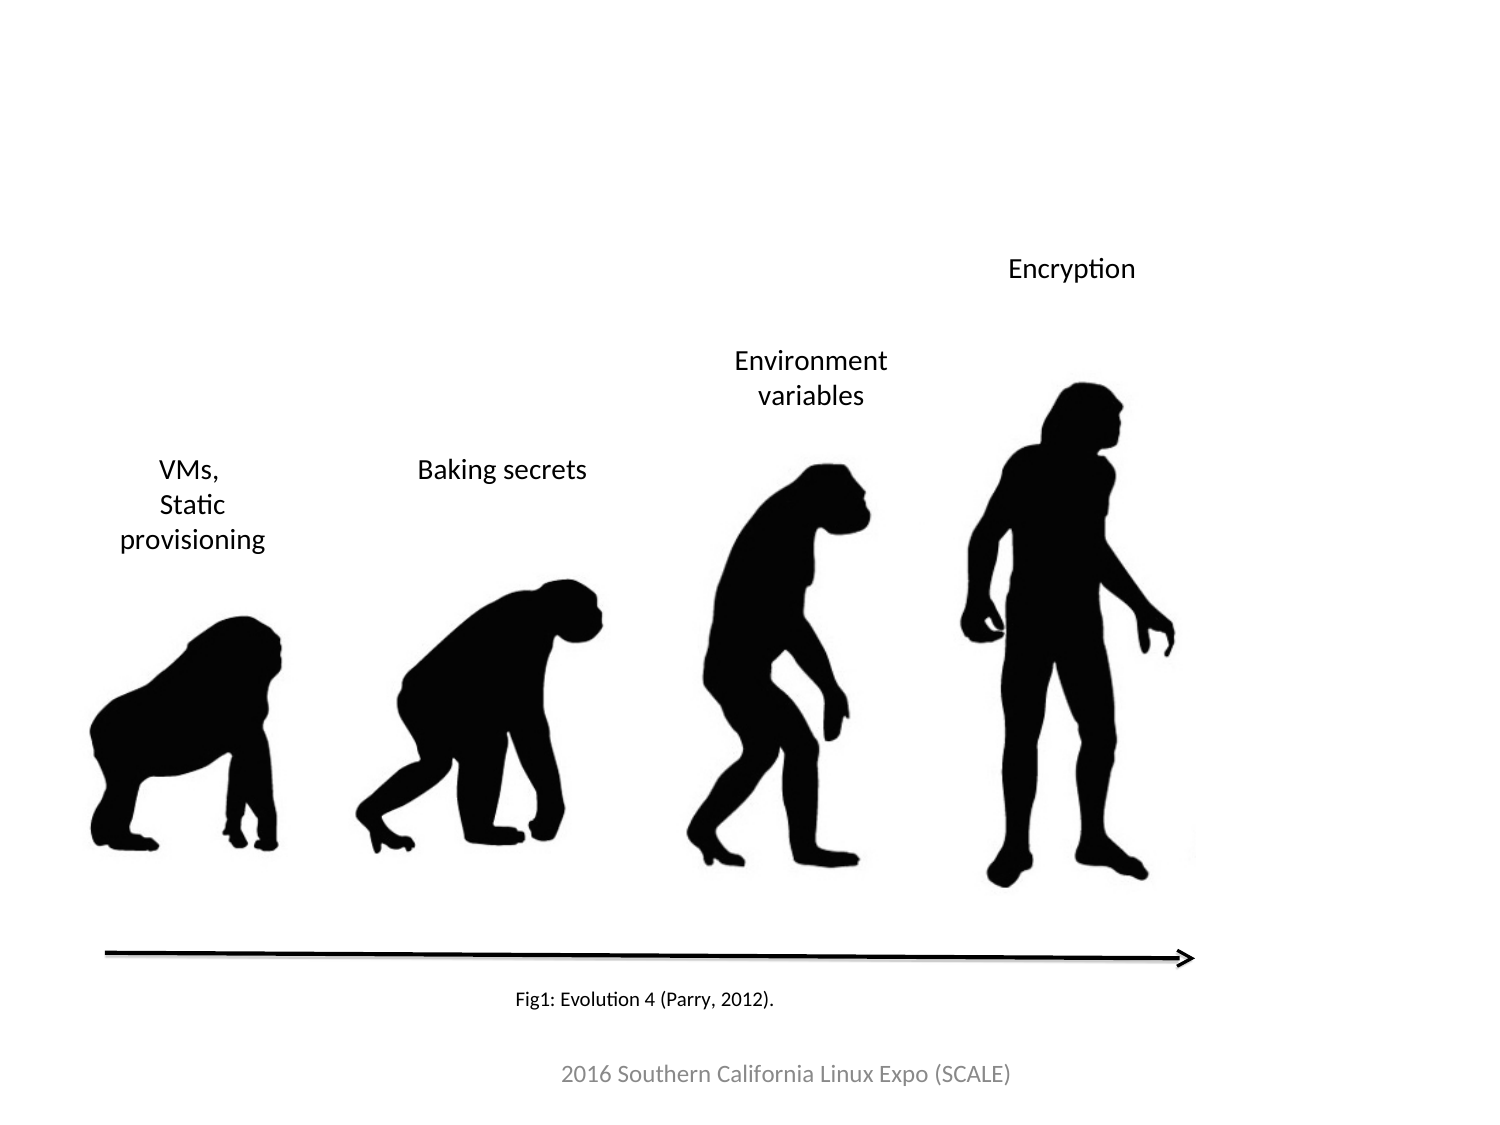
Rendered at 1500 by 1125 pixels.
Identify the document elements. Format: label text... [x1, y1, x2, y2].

picture [918, 357, 1196, 896]
picture [653, 442, 911, 896]
text_box Baking secrets [395, 442, 610, 493]
picture [70, 587, 300, 873]
picture [348, 553, 619, 873]
text_box Encryption [993, 241, 1151, 293]
text_box 2016 Southern California Linux Expo (SCALE) [512, 1042, 1067, 1103]
text_box VMs, Static provisioning [85, 442, 300, 563]
text_box Fig1: Evolution 4 (Parry, 2012). [500, 977, 965, 1019]
text_box Environment variables [704, 333, 919, 419]
